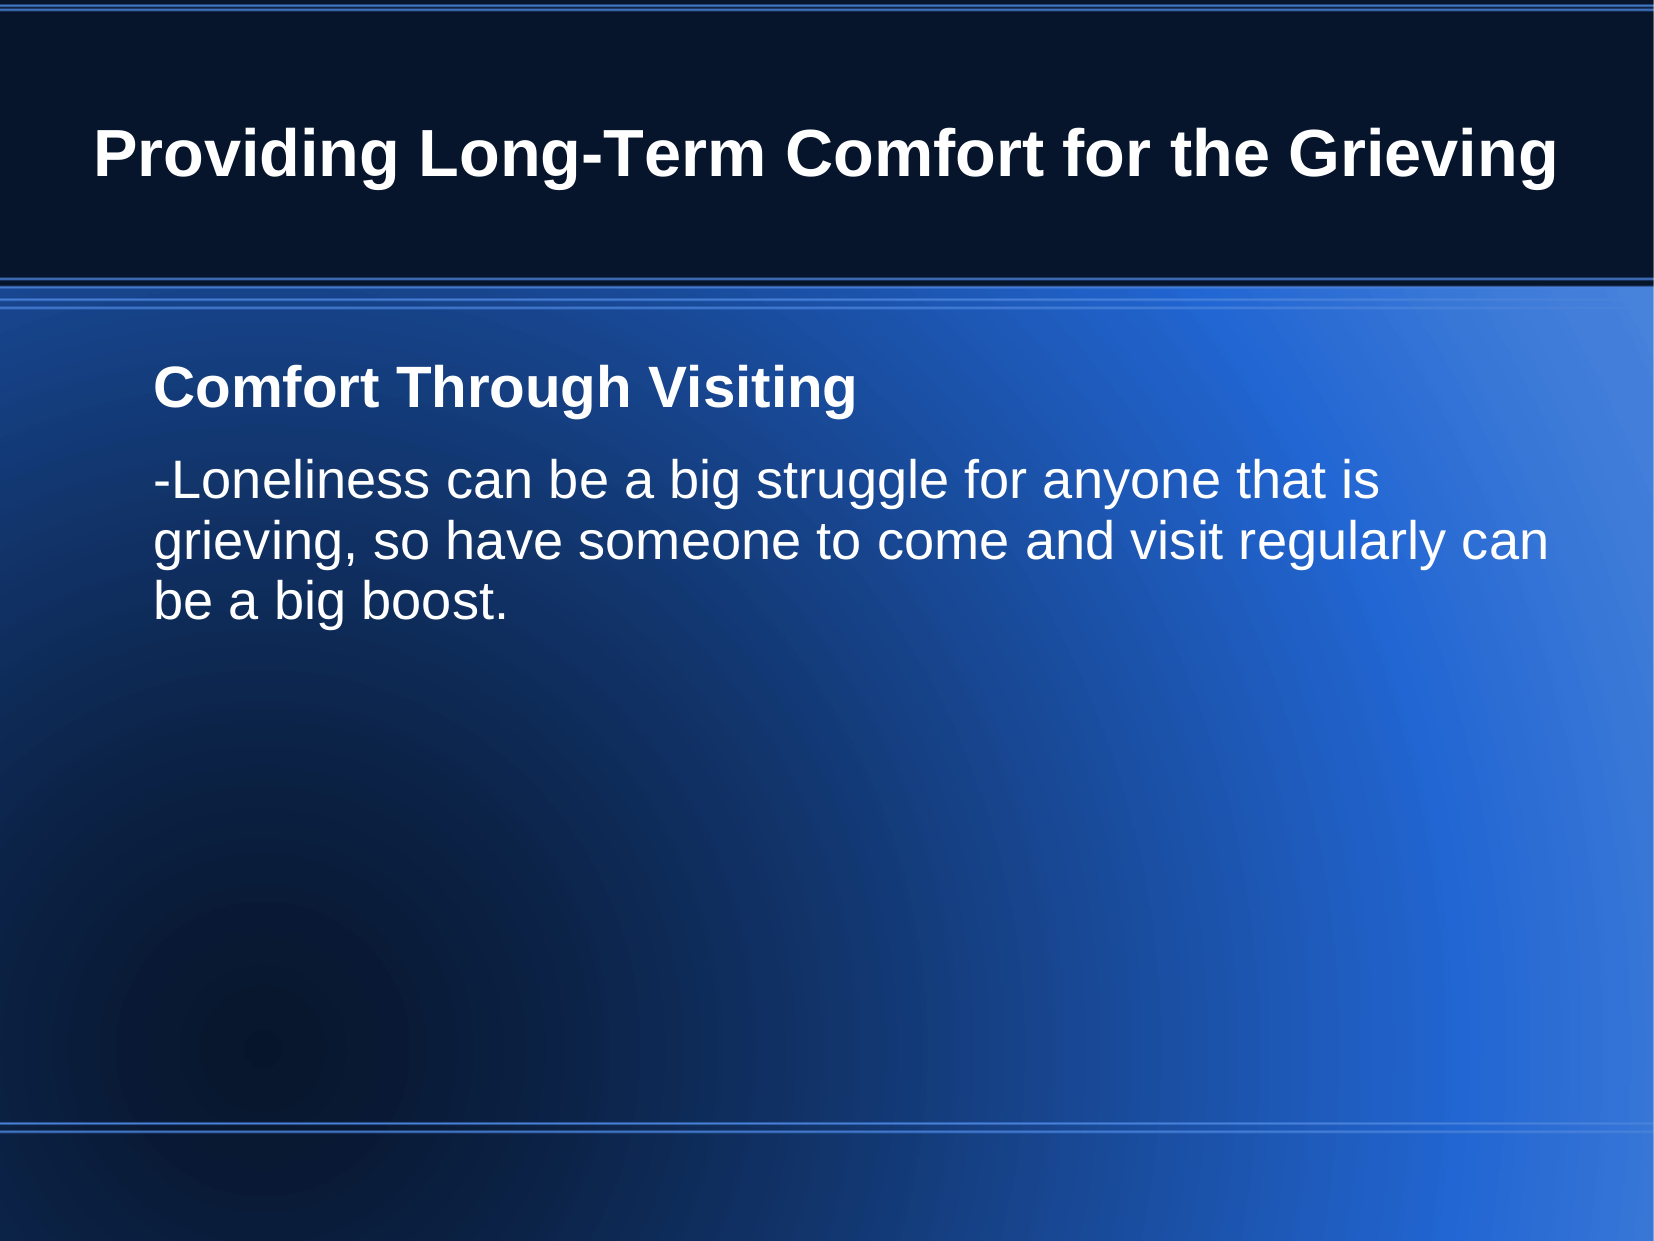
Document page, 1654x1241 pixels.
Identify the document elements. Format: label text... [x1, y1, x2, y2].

list Comfort Through Visiting -Loneliness can be a big struggle for anyone that is grieving, so have someone to come and visit regularly can be a big boost. [82, 355, 1571, 1058]
title Providing Long-Term Comfort for the Grieving [82, 49, 1571, 257]
picture [0, 0, 1654, 1241]
